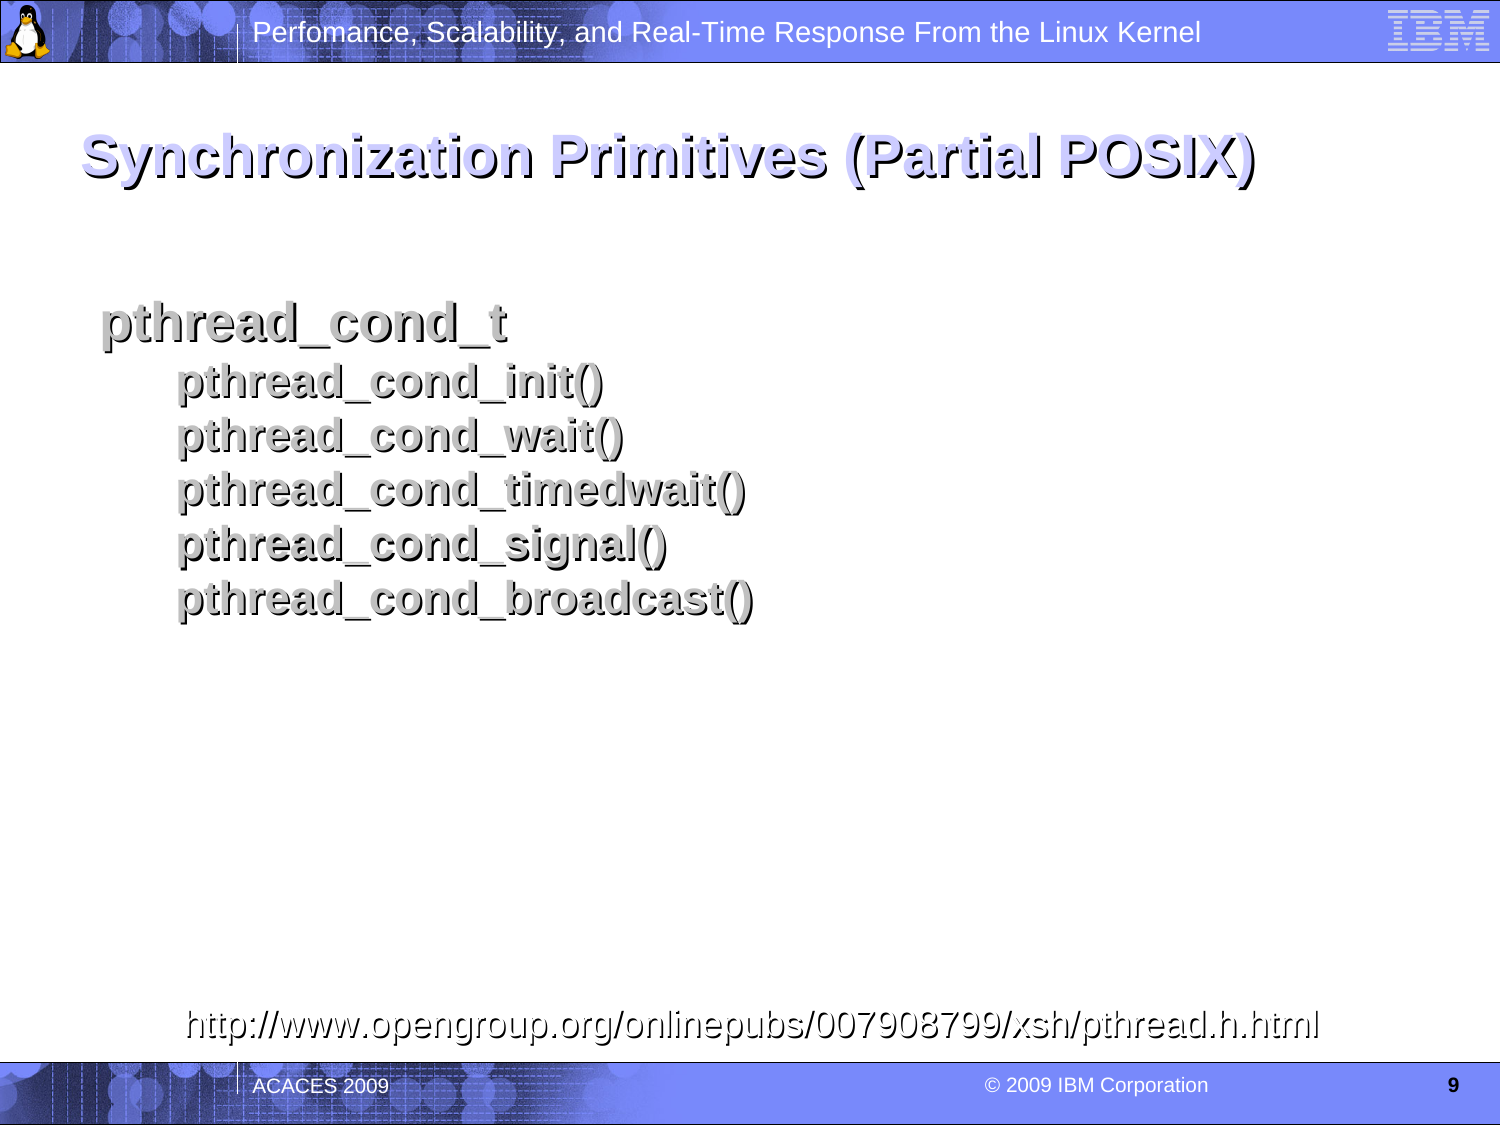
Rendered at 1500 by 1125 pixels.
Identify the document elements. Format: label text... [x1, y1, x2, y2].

list pthread_cond_t pthread_cond_init() pthread_cond_wait() pthread_cond_timedwait() pthread_cond_signal() pthread_cond_broadcast() [99, 291, 1389, 1022]
text_box http://www.opengroup.org/onlinepubs/007908799/xsh/pthread.h.html [168, 995, 1334, 1053]
picture [0, 1063, 1500, 1124]
title Synchronization Primitives (Partial POSIX) [79, 116, 1433, 199]
picture [1, 1, 1500, 62]
